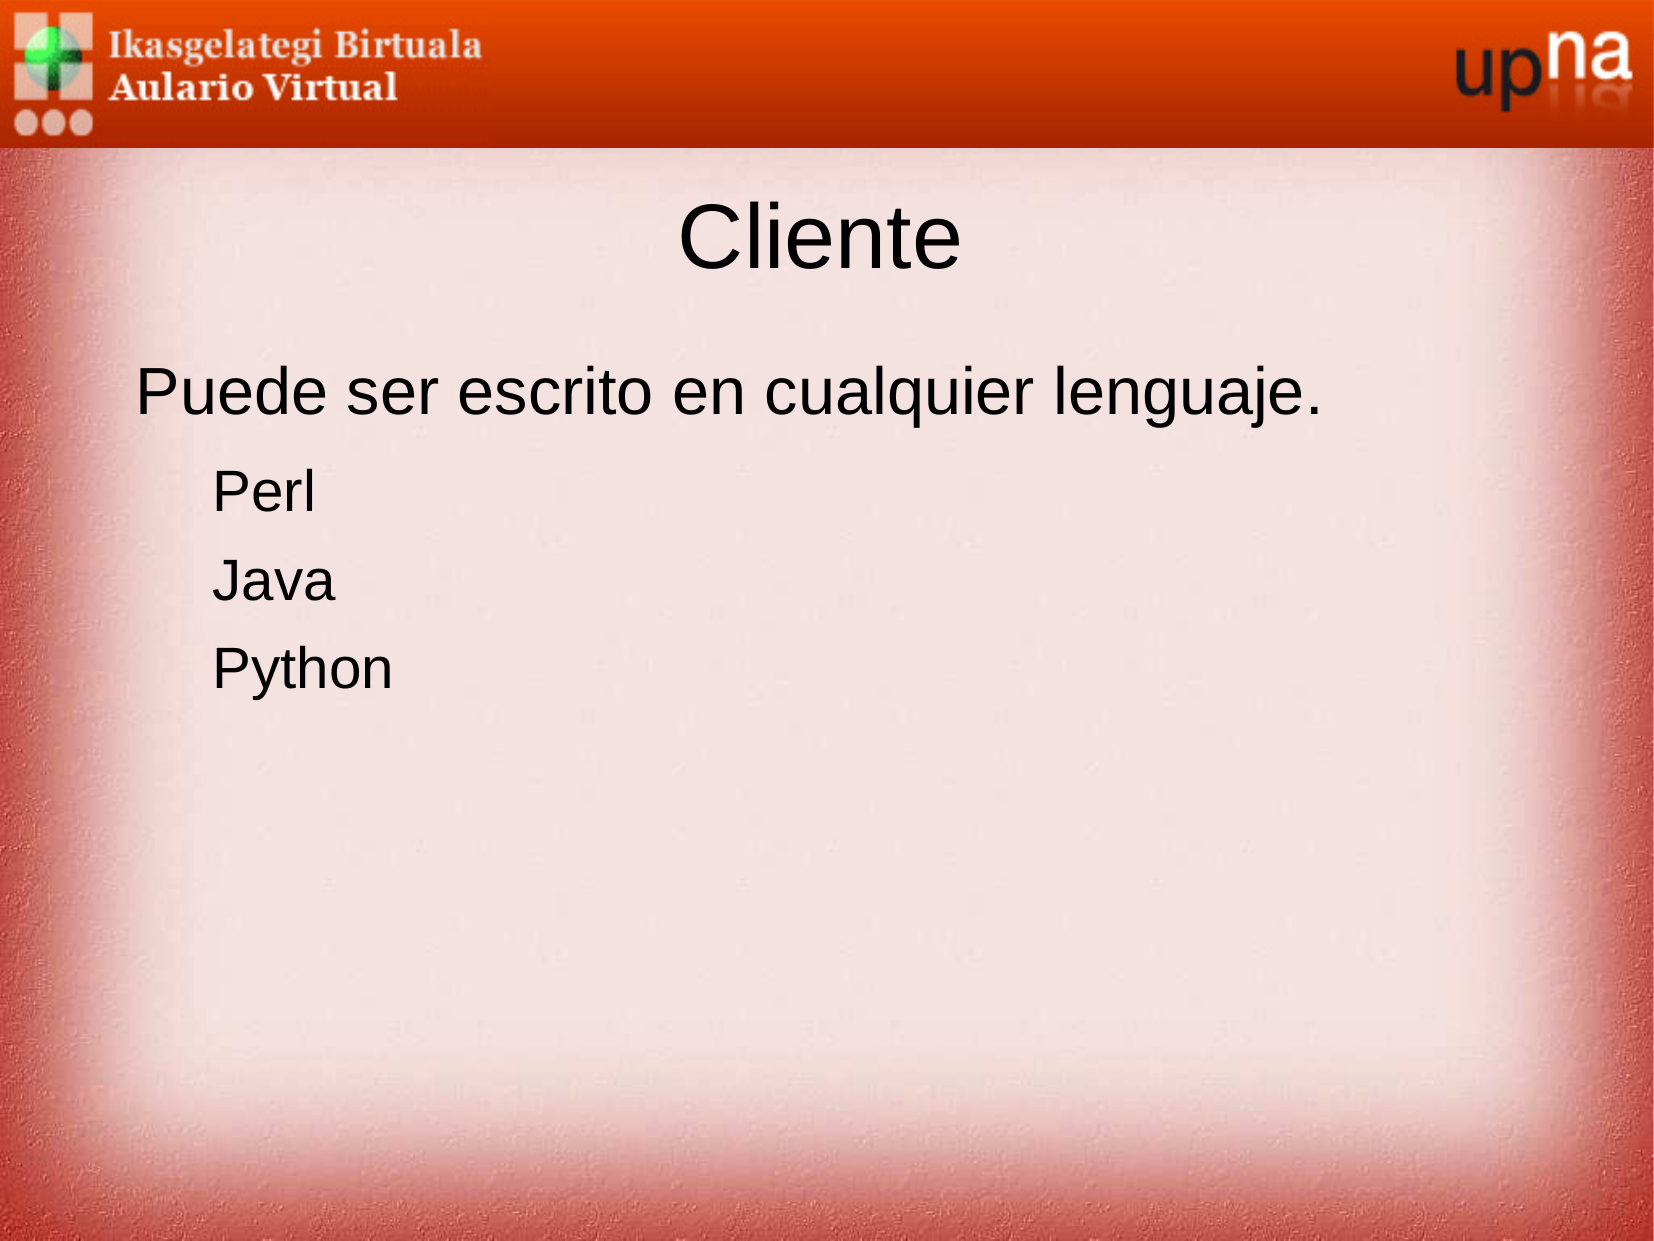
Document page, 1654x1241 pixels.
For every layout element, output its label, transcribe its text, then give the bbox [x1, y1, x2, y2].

title Cliente [76, 147, 1565, 326]
picture [0, 0, 1654, 1241]
list Puede ser escrito en cualquier lenguaje. Perl Java Python [118, 354, 1536, 1094]
